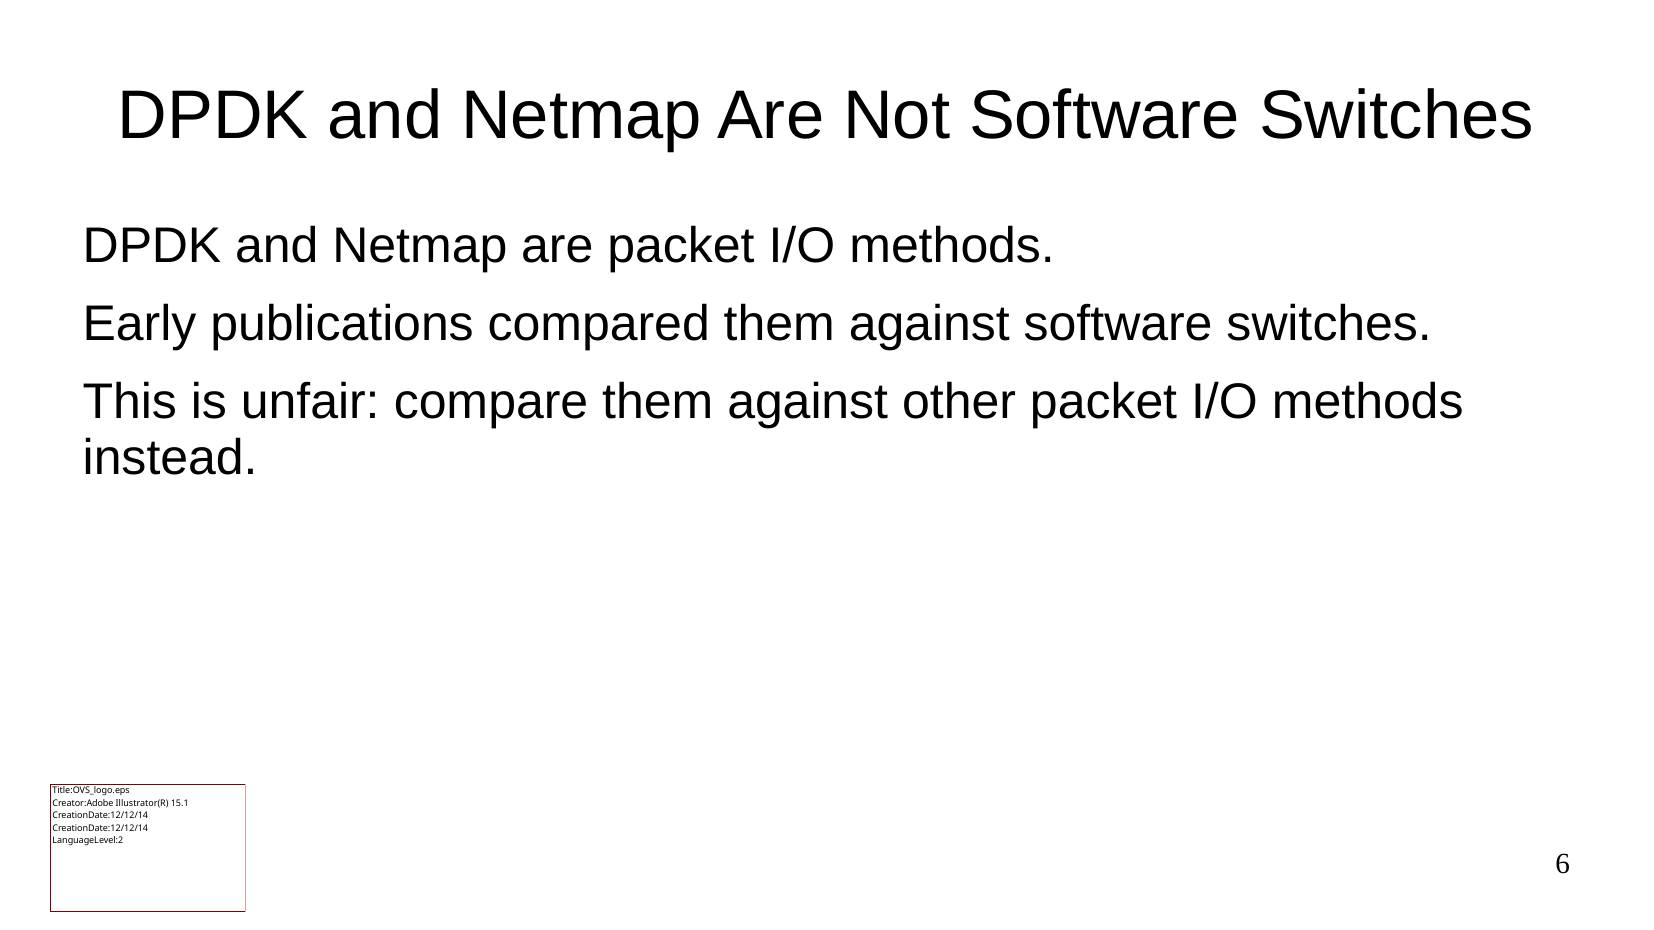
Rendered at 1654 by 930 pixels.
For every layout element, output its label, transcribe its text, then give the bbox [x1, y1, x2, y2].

list DPDK and Netmap are packet I/O methods. Early publications compared them against software switches. This is unfair: compare them against other packet I/O methods instead. [82, 217, 1571, 757]
title DPDK and Netmap Are Not Software Switches [82, 36, 1571, 193]
